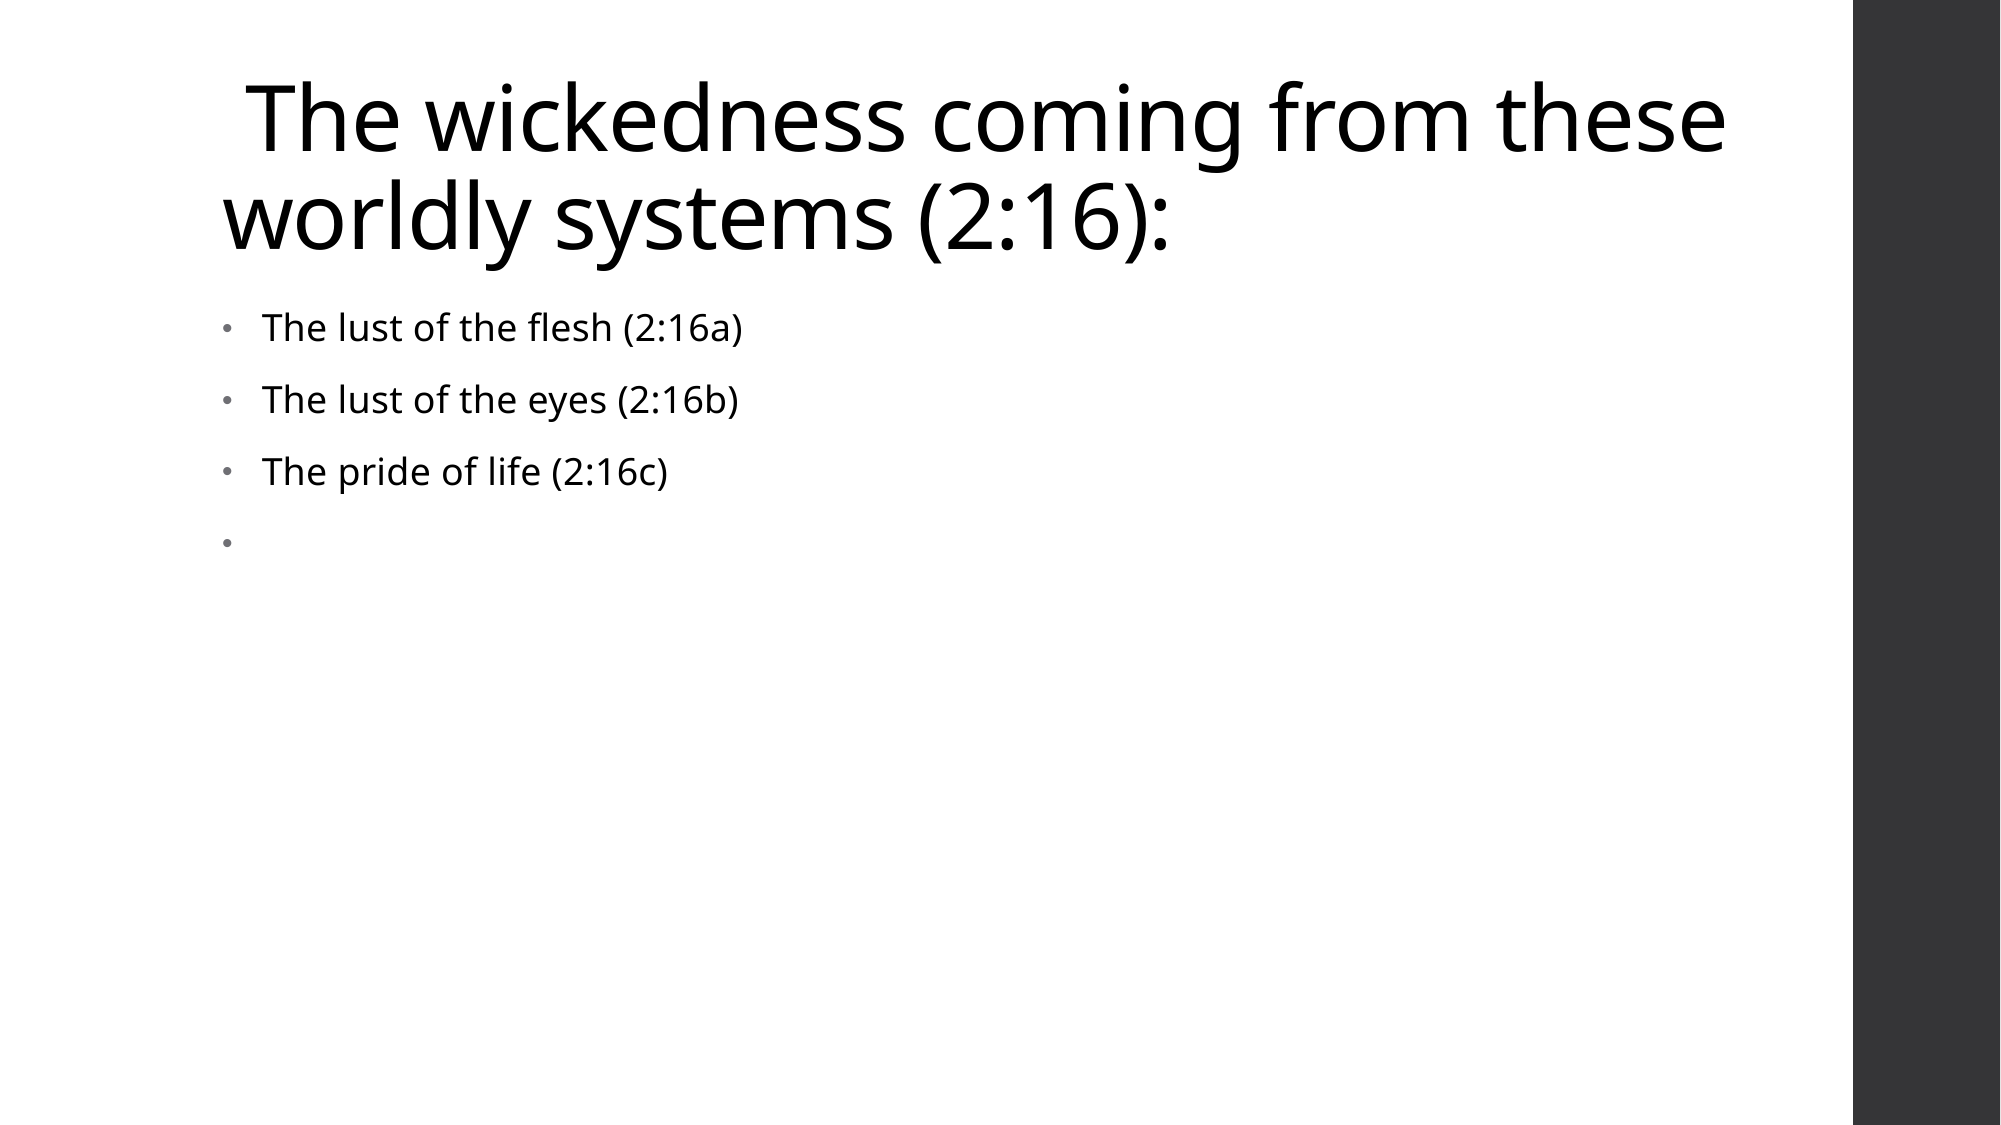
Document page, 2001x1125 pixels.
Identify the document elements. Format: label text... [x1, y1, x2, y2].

list The lust of the flesh (2:16a) The lust of the eyes (2:16b) The pride of life (2:16c) [206, 299, 1617, 1014]
title The wickedness coming from these worldly systems (2:16): [206, 60, 1797, 278]
